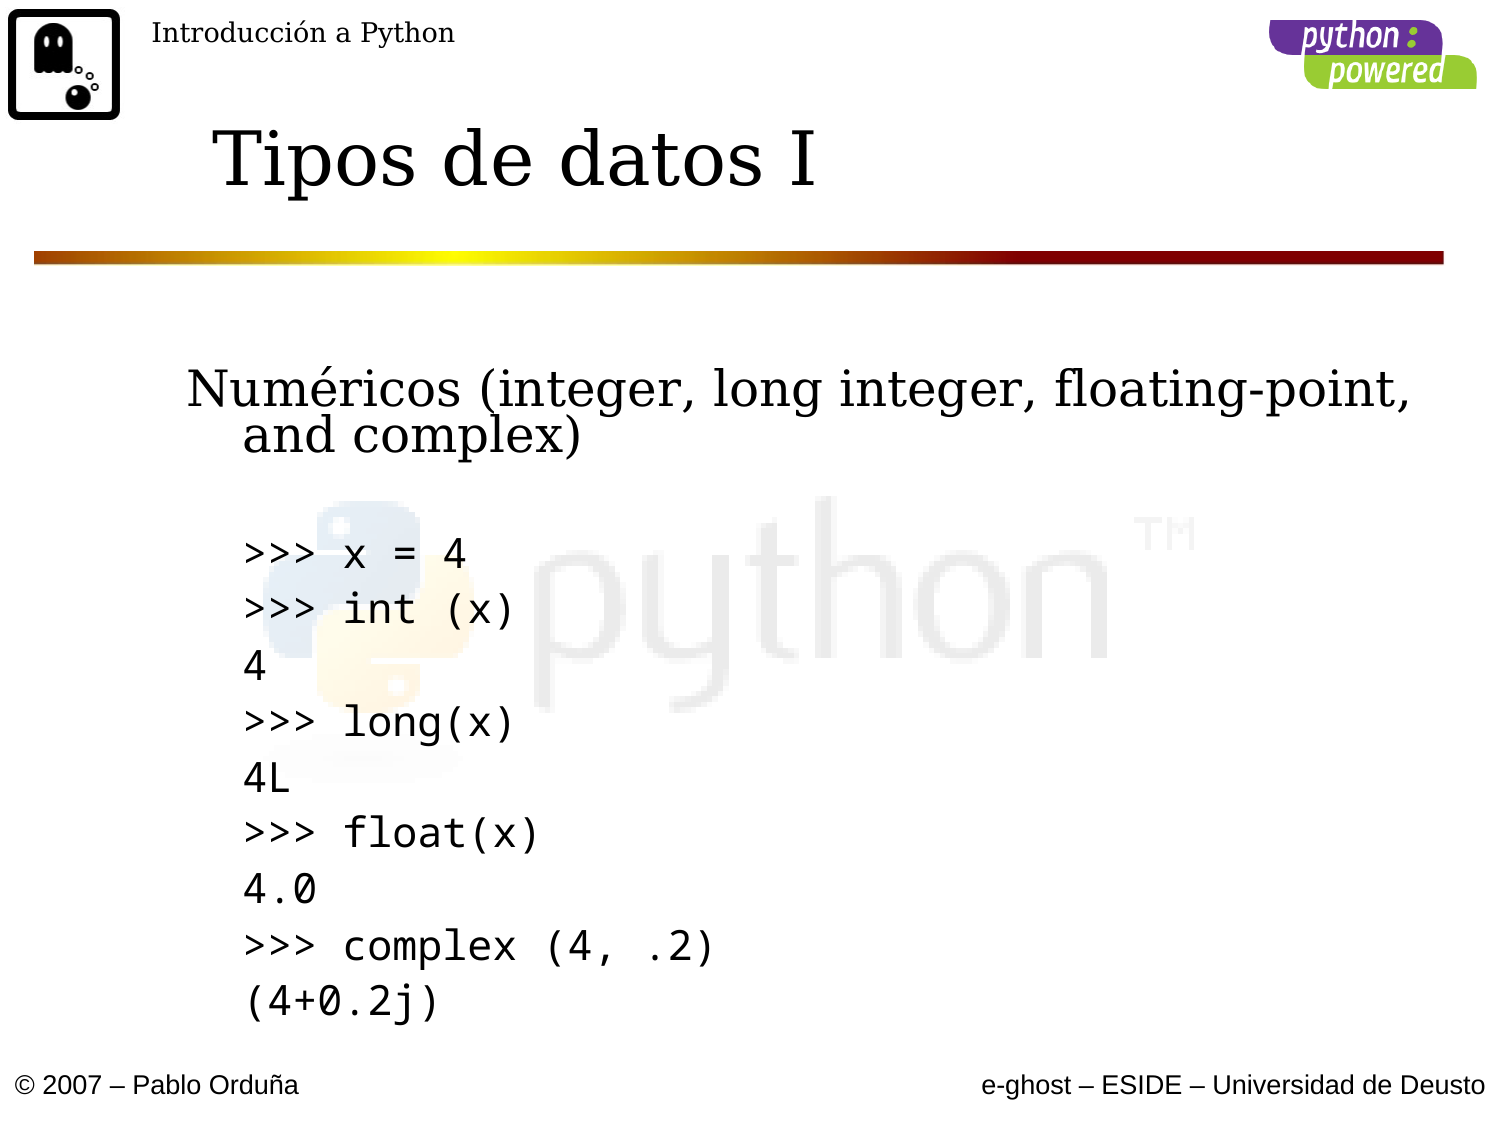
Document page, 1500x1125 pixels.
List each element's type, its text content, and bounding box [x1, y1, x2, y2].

title Tipos de datos I [197, 0, 1477, 211]
picture [34, 251, 1447, 266]
picture [5, 7, 125, 124]
list Numéricos (integer, long integer, floating-point, and complex) >>> x = 4 >>> int (x) 4 >>> long(x) 4L >>> float(x) 4.0 >>> complex (4, .2) (4+0.2j) [171, 361, 1495, 1000]
